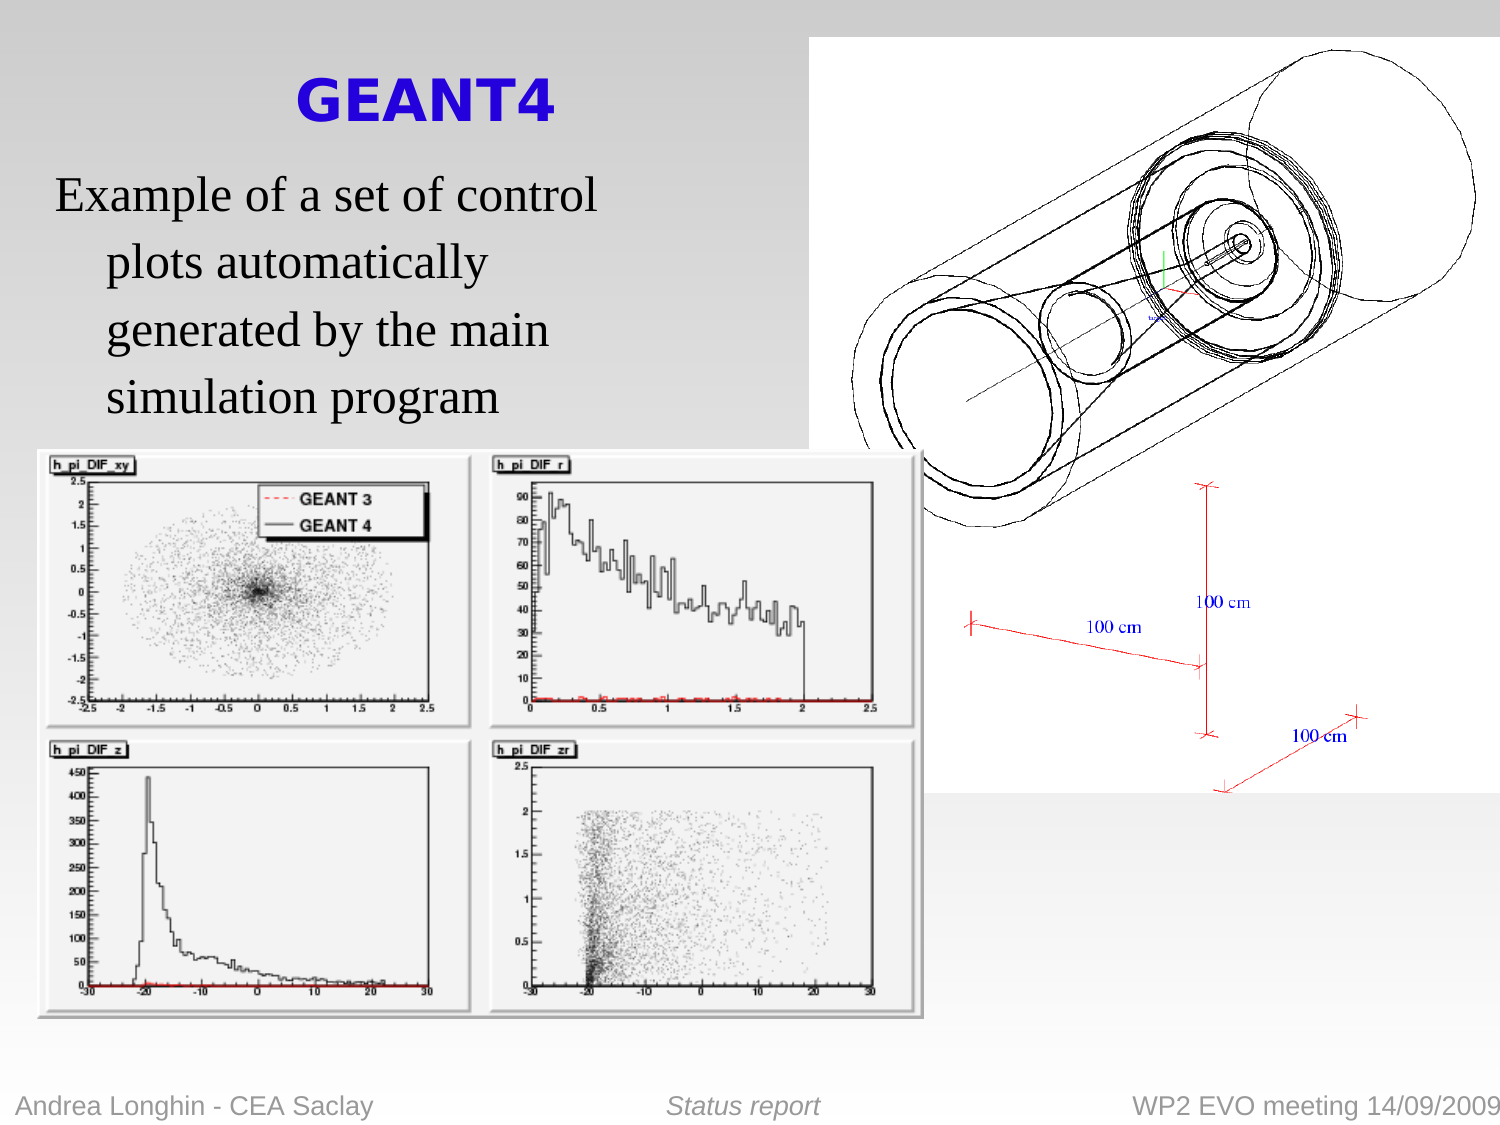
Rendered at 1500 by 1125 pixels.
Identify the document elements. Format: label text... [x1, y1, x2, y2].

list Example of a set of control plots automatically generated by the main simulation program [37, 155, 638, 413]
title GEANT4 [10, 16, 863, 188]
picture [37, 37, 1500, 1019]
